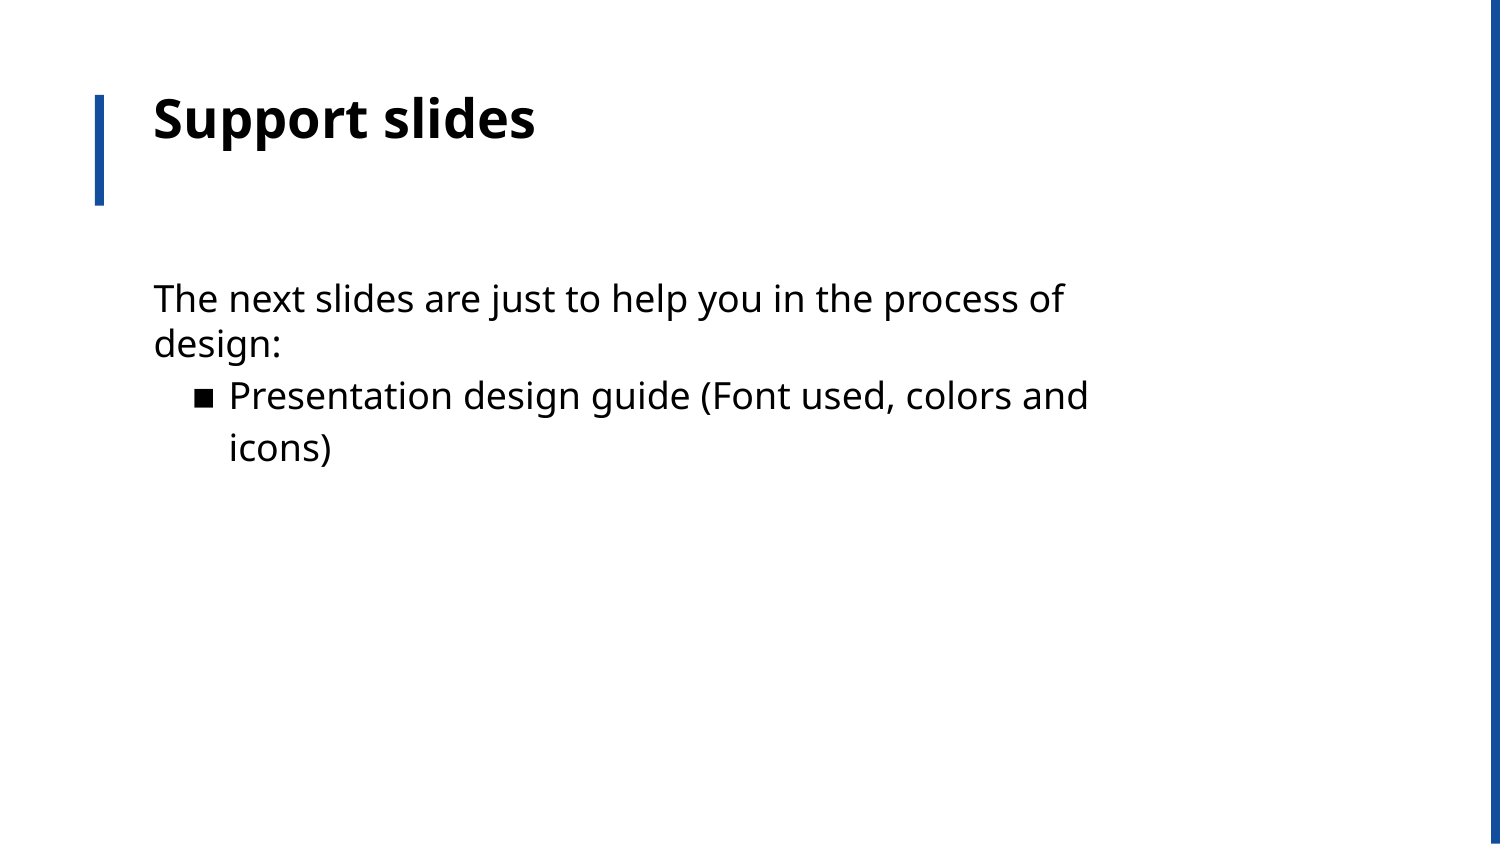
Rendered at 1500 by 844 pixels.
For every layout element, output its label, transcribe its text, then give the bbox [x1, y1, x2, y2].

list The next slides are just to help you in the process of design: Presentation design guide (Font used, colors and icons) [138, 260, 1119, 777]
title Support slides [138, 69, 668, 210]
